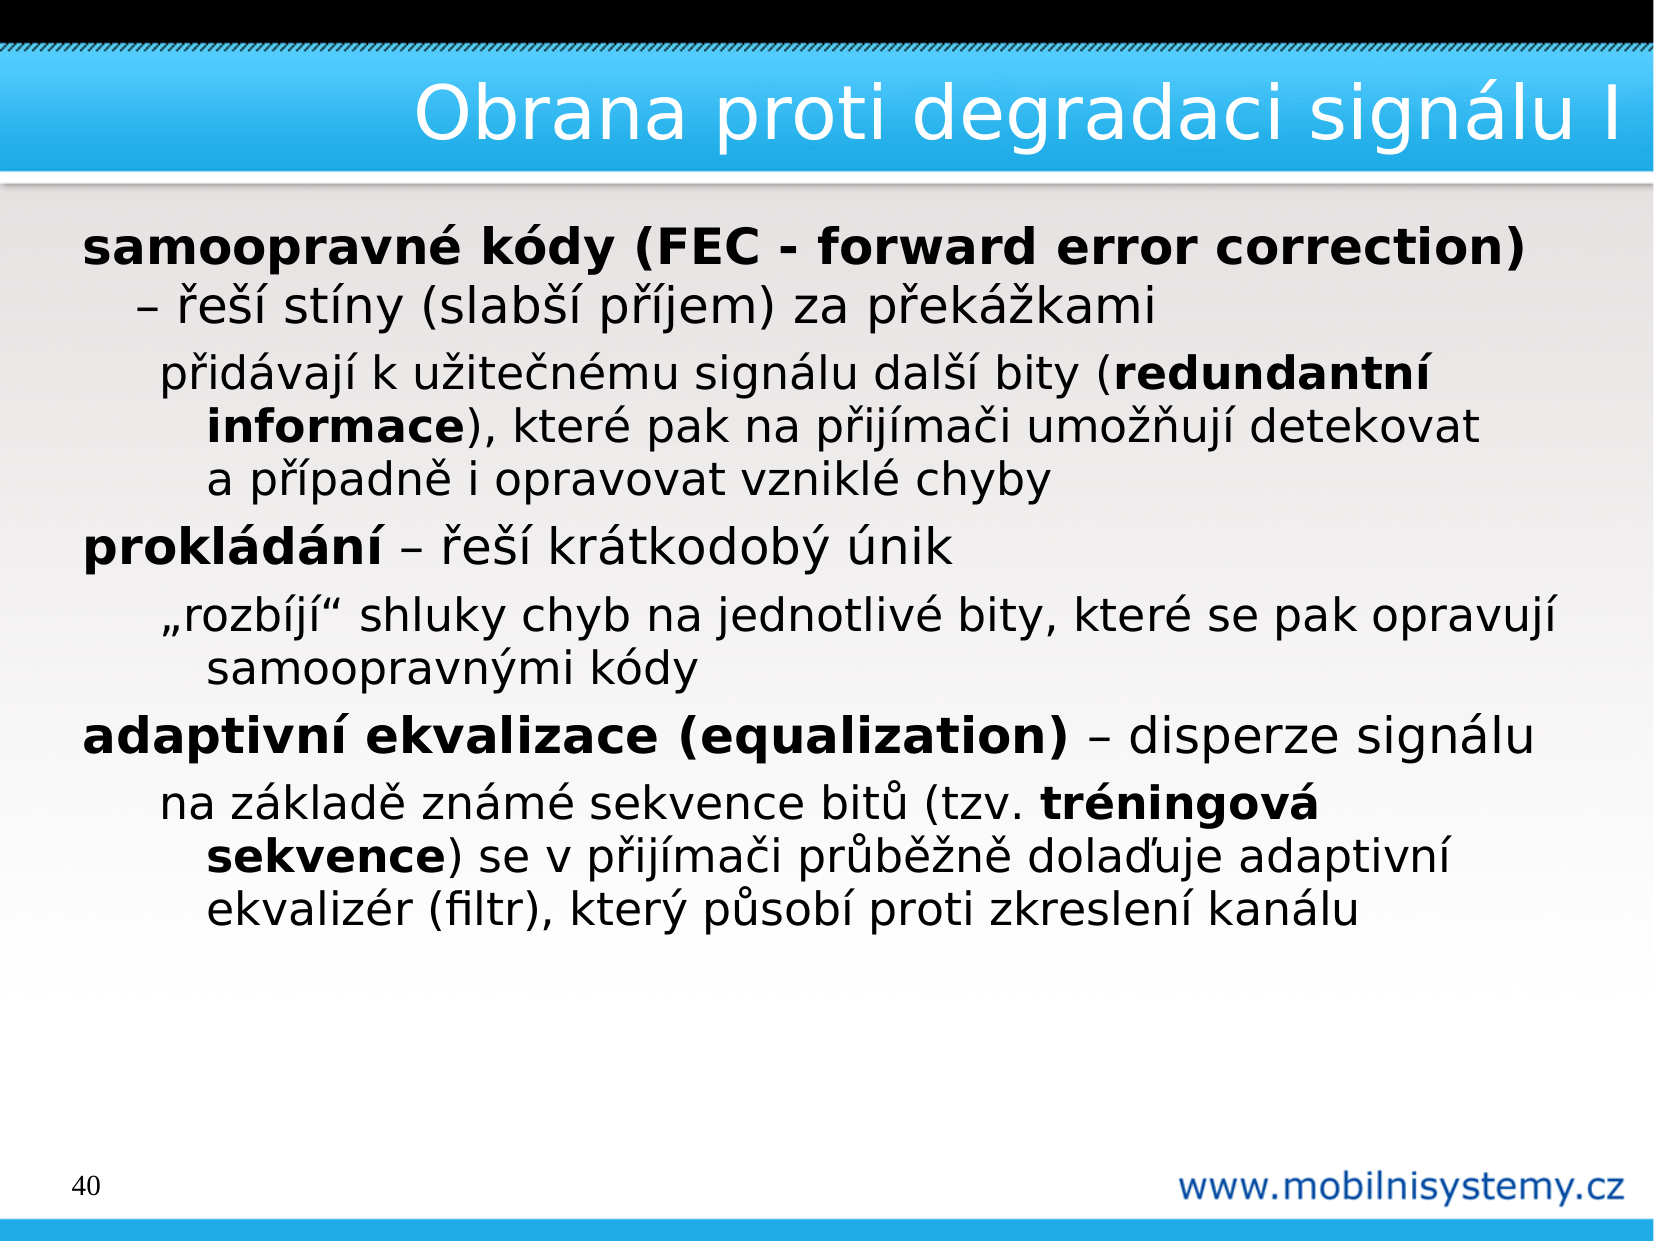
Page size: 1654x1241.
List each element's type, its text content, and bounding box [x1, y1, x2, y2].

picture [0, 0, 1654, 1241]
title Obrana proti degradaci signálu I [29, 49, 1625, 178]
list samoopravné kódy (FEC - forward error correction) – řeší stíny (slabší příjem) za překážkami přidávají k užitečnému signálu další bity (redundantní informace), které pak na přijímači umožňují detekovat a případně i opravovat vzniklé chyby prokládání – řeší krátkodobý únik „rozbíjí“ shluky chyb na jednotlivé bity, které se pak opravují samoopravnými kódy adaptivní ekvalizace (equalization) – disperze signálu na základě známé sekvence bitů (tzv. tréningová sekvence) se v přijímači průběžně dolaďuje adaptivní ekvalizér (filtr), který působí proti zkreslení kanálu [64, 218, 1565, 1093]
